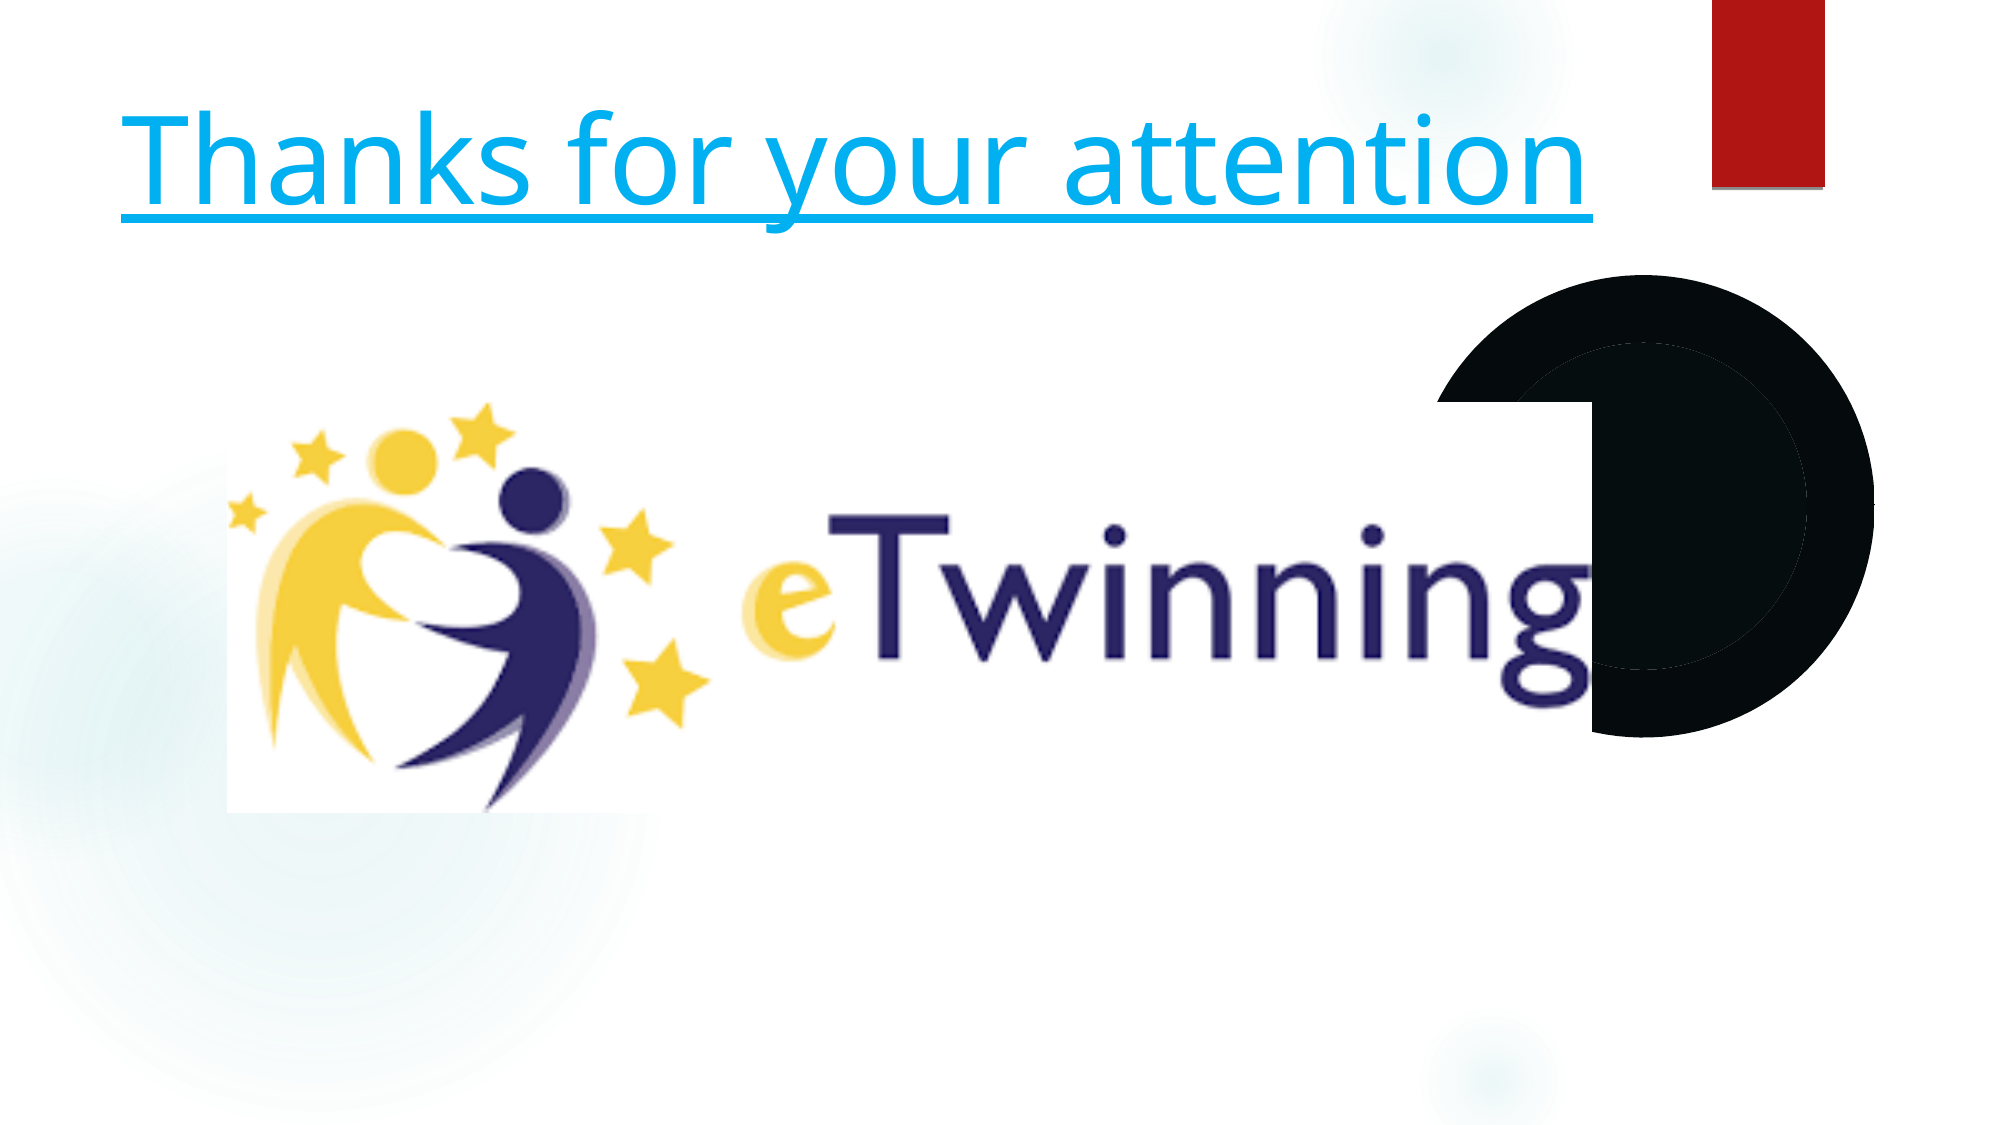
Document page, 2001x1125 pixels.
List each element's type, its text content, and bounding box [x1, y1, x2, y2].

title Thanks for your attention [106, 74, 1649, 305]
picture [227, 402, 1592, 813]
